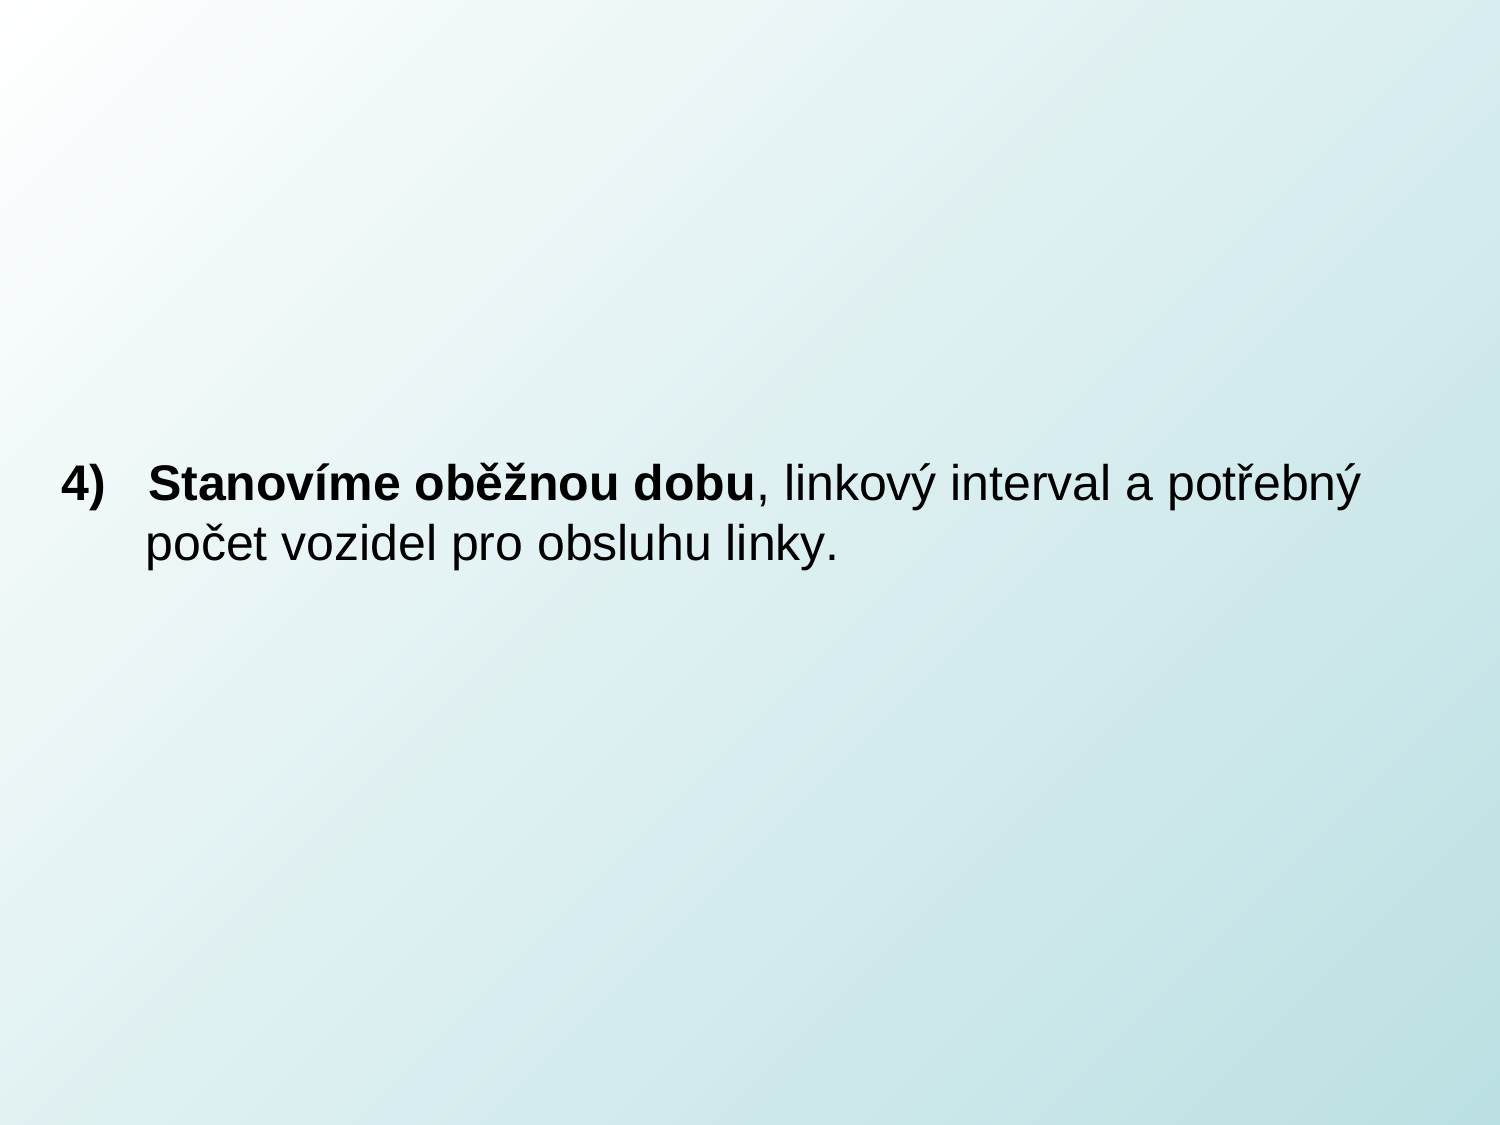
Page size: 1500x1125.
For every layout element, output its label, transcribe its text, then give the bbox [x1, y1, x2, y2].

list 4) Stanovíme oběžnou dobu, linkový interval a potřebný počet vozidel pro obsluhu linky. [46, 262, 1454, 1006]
